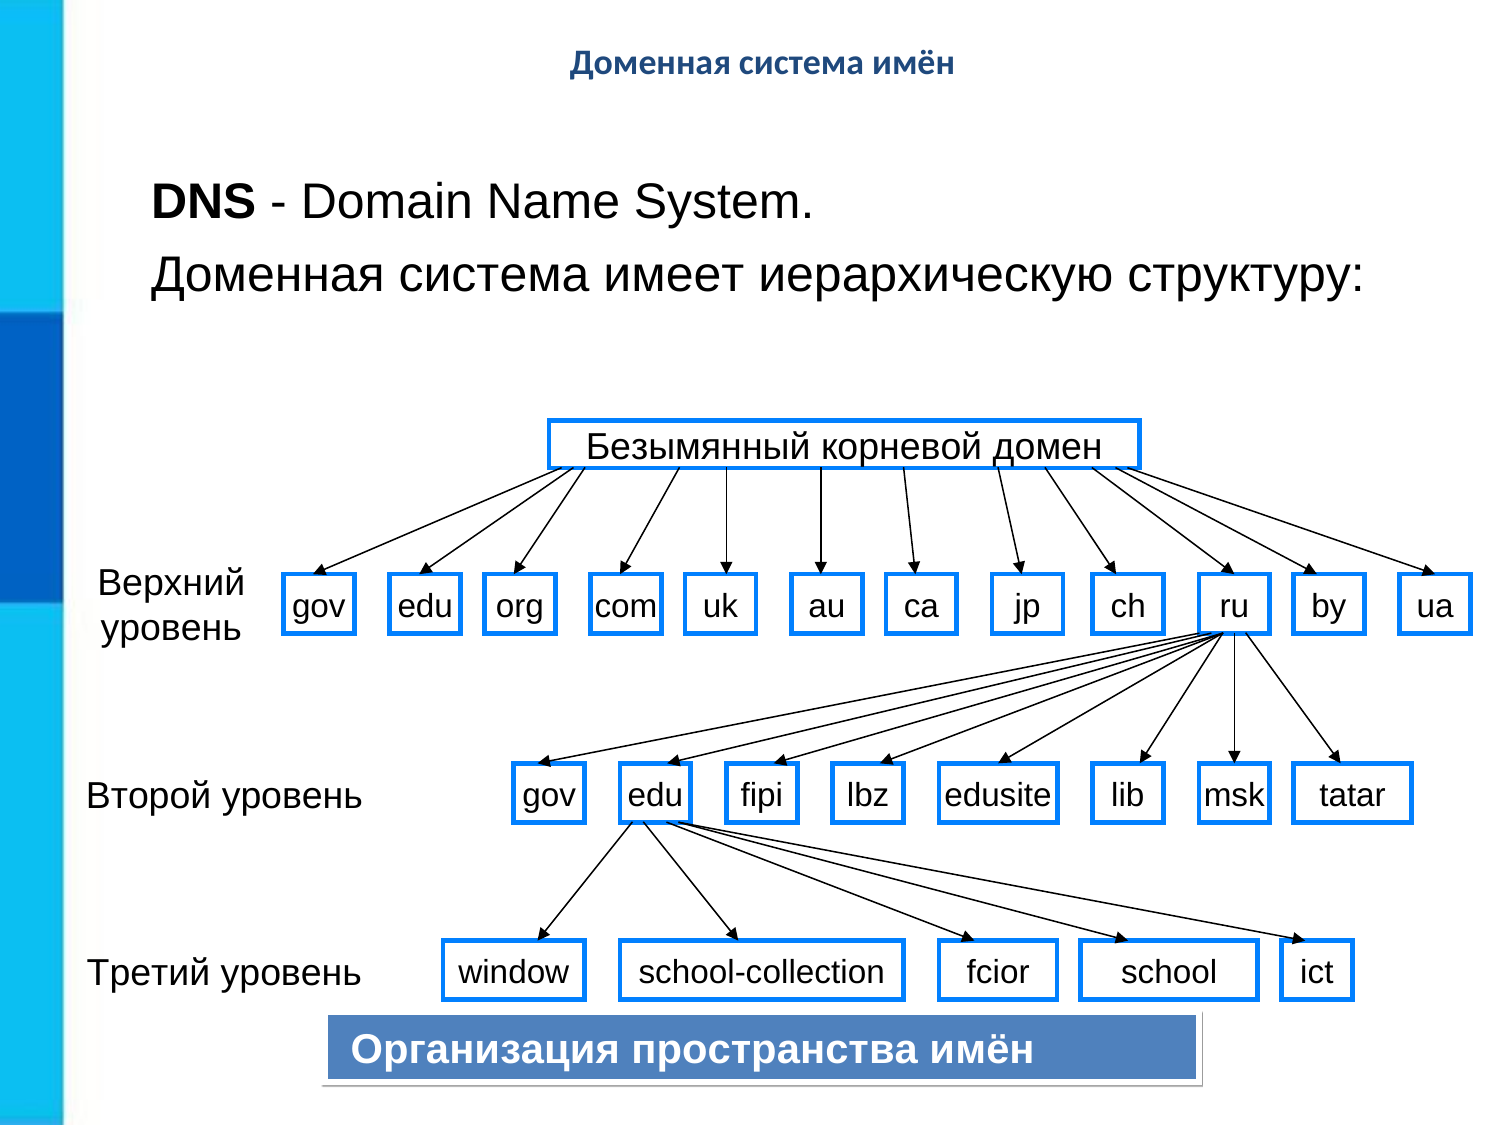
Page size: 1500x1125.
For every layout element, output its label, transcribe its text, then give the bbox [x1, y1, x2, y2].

text_box fipi [726, 763, 798, 823]
text_box by [1293, 574, 1365, 634]
text_box window [442, 940, 585, 1000]
text_box DNS - Domain Name System. Доменная система имеет иерархическую структуру: [76, 160, 1406, 309]
text_box ua [1399, 574, 1471, 634]
text_box Безымянный корневой домен [549, 420, 1140, 468]
text_box gov [283, 574, 355, 634]
text_box ch [1092, 574, 1164, 634]
text_box fcior [939, 940, 1058, 1000]
text_box edu [389, 574, 461, 634]
text_box au [791, 574, 863, 634]
text_box lib [1092, 763, 1164, 823]
text_box edu [620, 763, 691, 823]
text_box Второй уровень [64, 763, 384, 824]
text_box ca [885, 574, 957, 634]
text_box ru [1198, 574, 1270, 634]
text_box ict [1281, 940, 1353, 1000]
text_box gov [513, 763, 585, 823]
text_box lbz [832, 763, 904, 823]
text_box uk [685, 574, 756, 634]
text_box jp [992, 574, 1063, 634]
text_box school-collection [620, 940, 904, 1000]
text_box Организация пространства имён [324, 1011, 1199, 1083]
text_box Третий уровень [64, 940, 384, 1002]
text_box com [590, 574, 662, 634]
text_box Верхний уровень [76, 550, 266, 657]
text_box school [1080, 940, 1258, 1000]
text_box edusite [939, 763, 1058, 823]
text_box msk [1198, 763, 1270, 823]
text_box Доменная система имён [100, 30, 1426, 91]
text_box org [484, 574, 556, 634]
text_box tatar [1293, 763, 1412, 823]
picture [0, 0, 1500, 1125]
